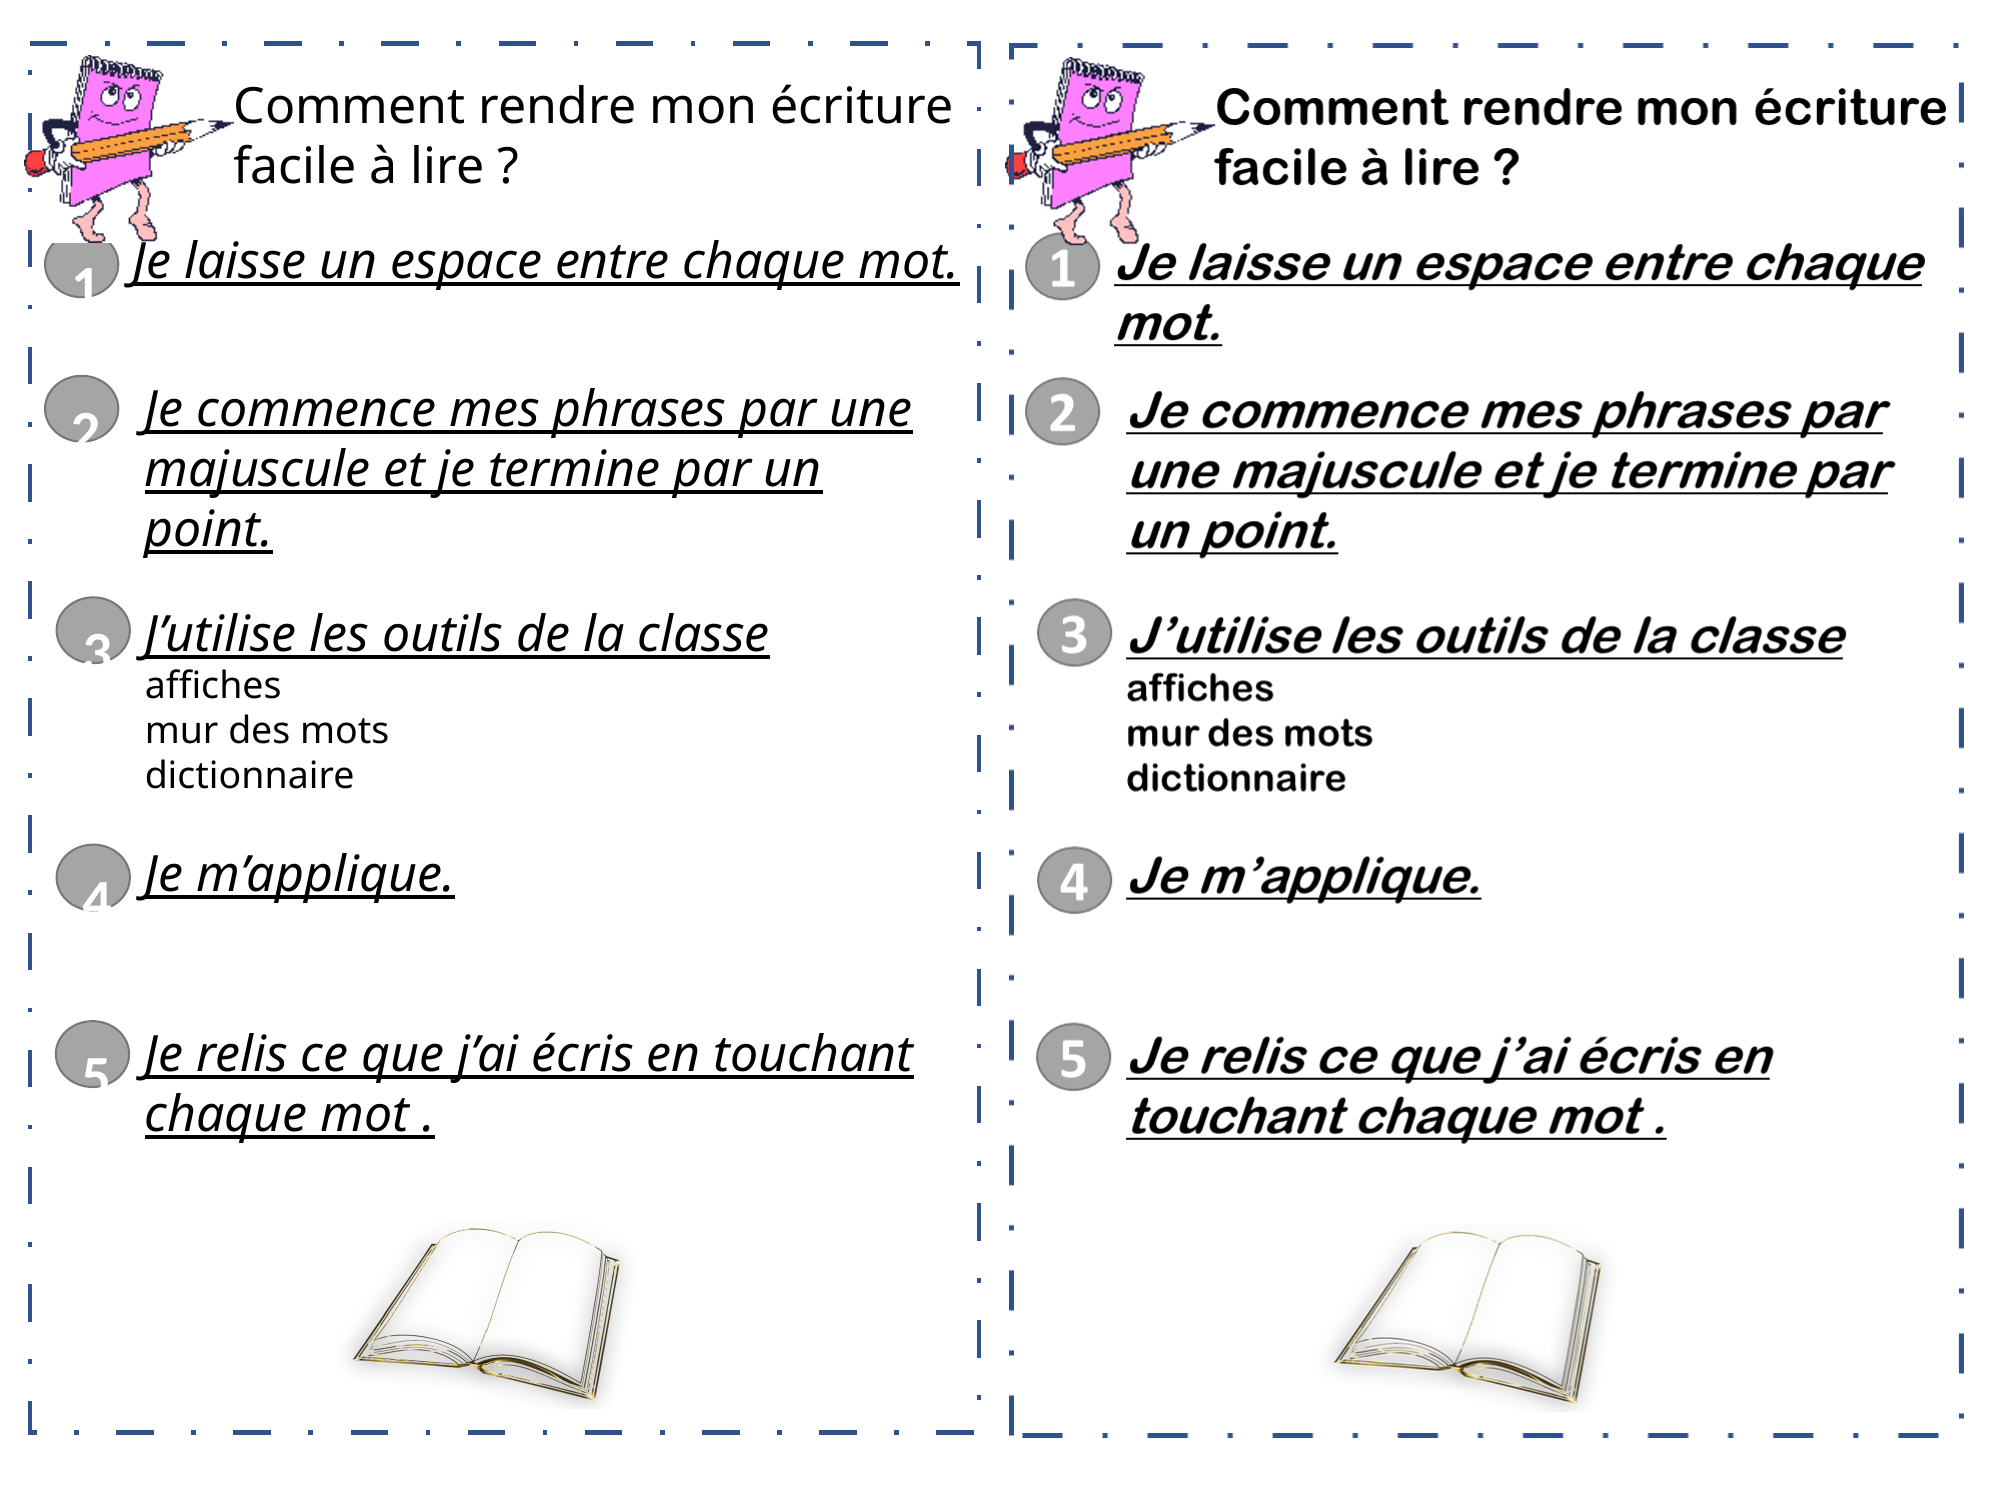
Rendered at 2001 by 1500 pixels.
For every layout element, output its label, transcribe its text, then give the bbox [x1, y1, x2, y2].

text_box Je commence mes phrases par une majuscule et je termine par un point. J’utilise les outils de la classe affiches mur des mots dictionnaire Je m’applique. Je relis ce que j’ai écris en touchant chaque mot . [130, 369, 949, 1284]
text_box Je laisse un espace entre chaque mot. [118, 221, 1005, 296]
text_box 4 [90, 892, 100, 906]
picture [24, 55, 234, 243]
picture [336, 1220, 637, 1409]
picture [1005, 43, 2000, 1438]
text_box 2 [45, 375, 119, 442]
text_box 5 [55, 1021, 130, 1087]
text_box 3 [56, 597, 130, 664]
text_box 4 [56, 844, 130, 910]
text_box 1 [45, 243, 118, 298]
text_box Comment rendre mon écriture facile à lire ? [234, 66, 969, 201]
